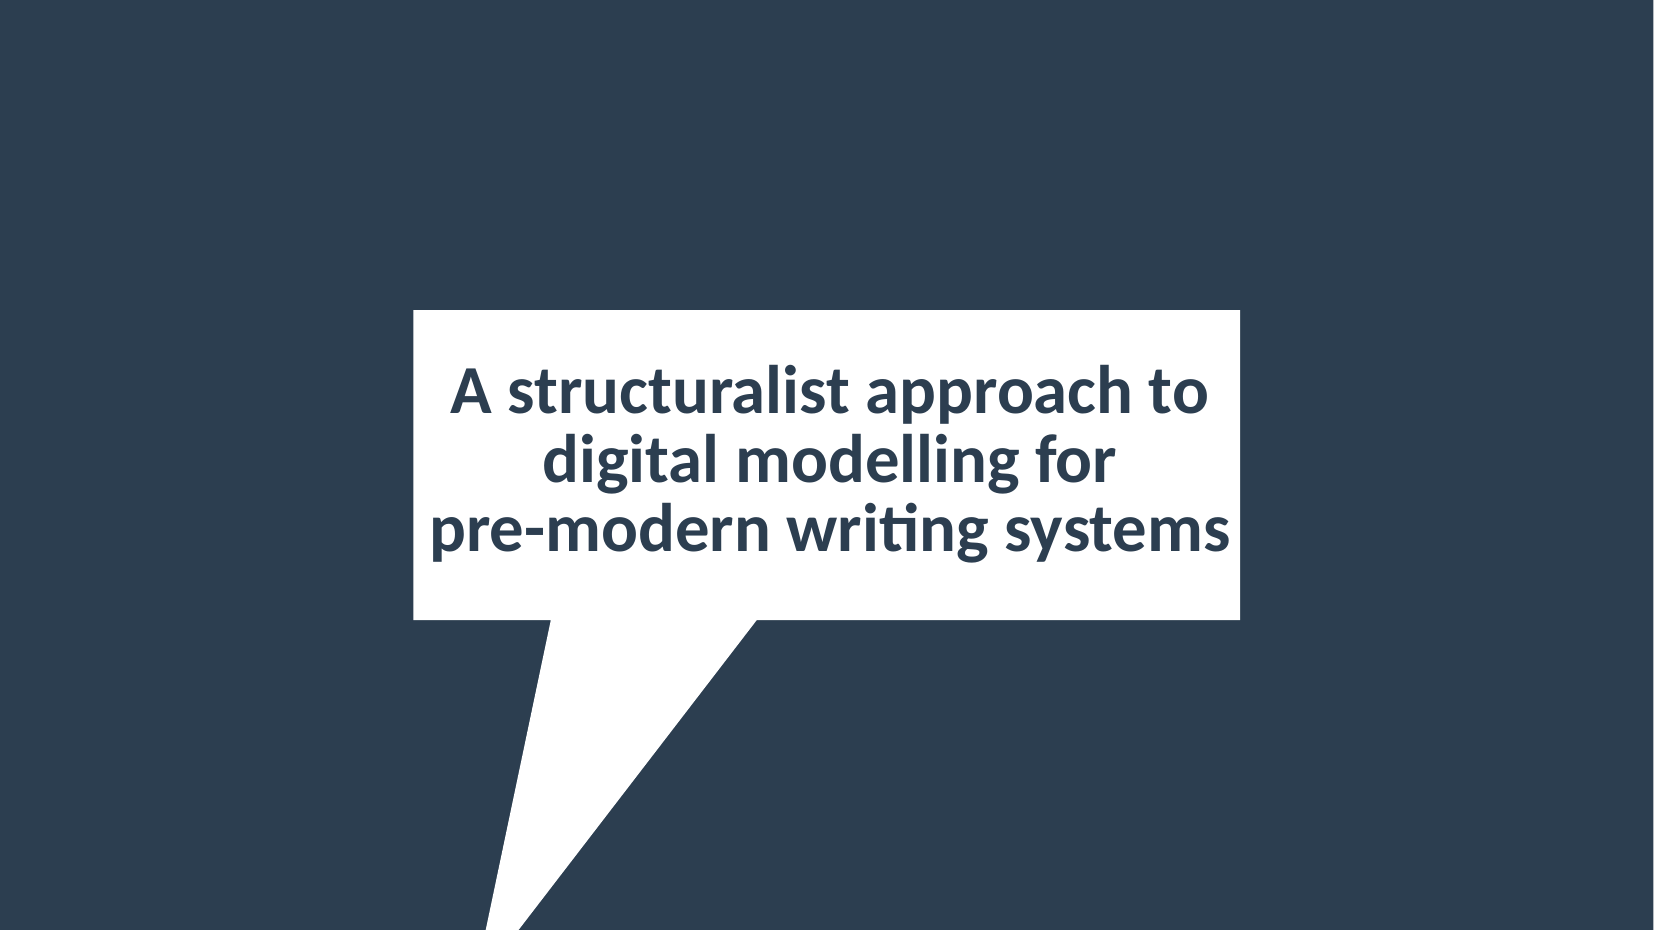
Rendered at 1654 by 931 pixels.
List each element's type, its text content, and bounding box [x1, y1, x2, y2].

title A structuralist approach to digital modelling for pre-modern writing systems [420, 327, 1241, 603]
